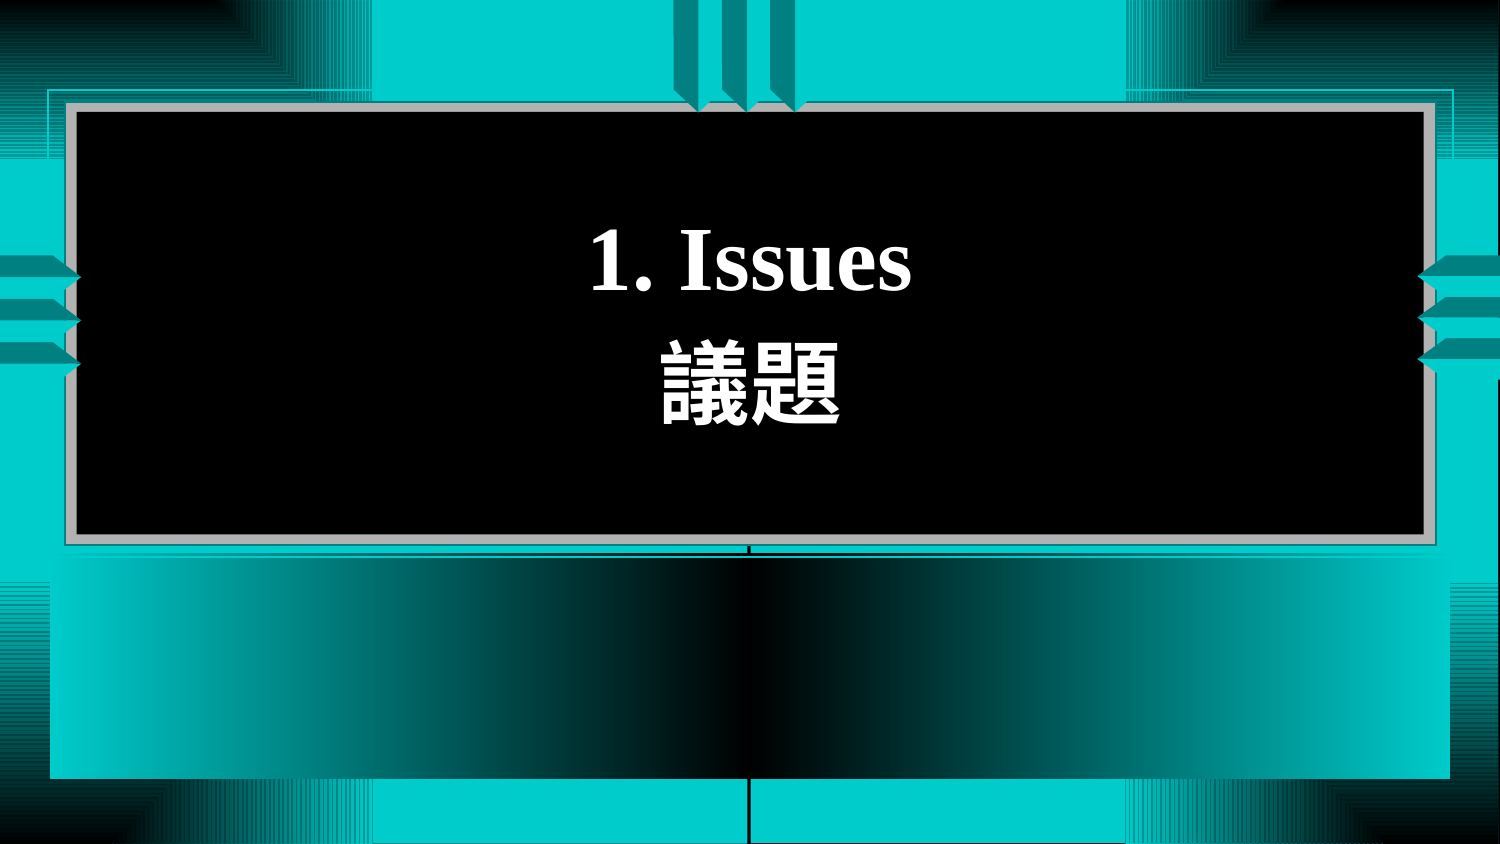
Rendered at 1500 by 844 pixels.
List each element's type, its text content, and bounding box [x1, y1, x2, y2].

title 1. Issues 議題 [112, 201, 1388, 452]
